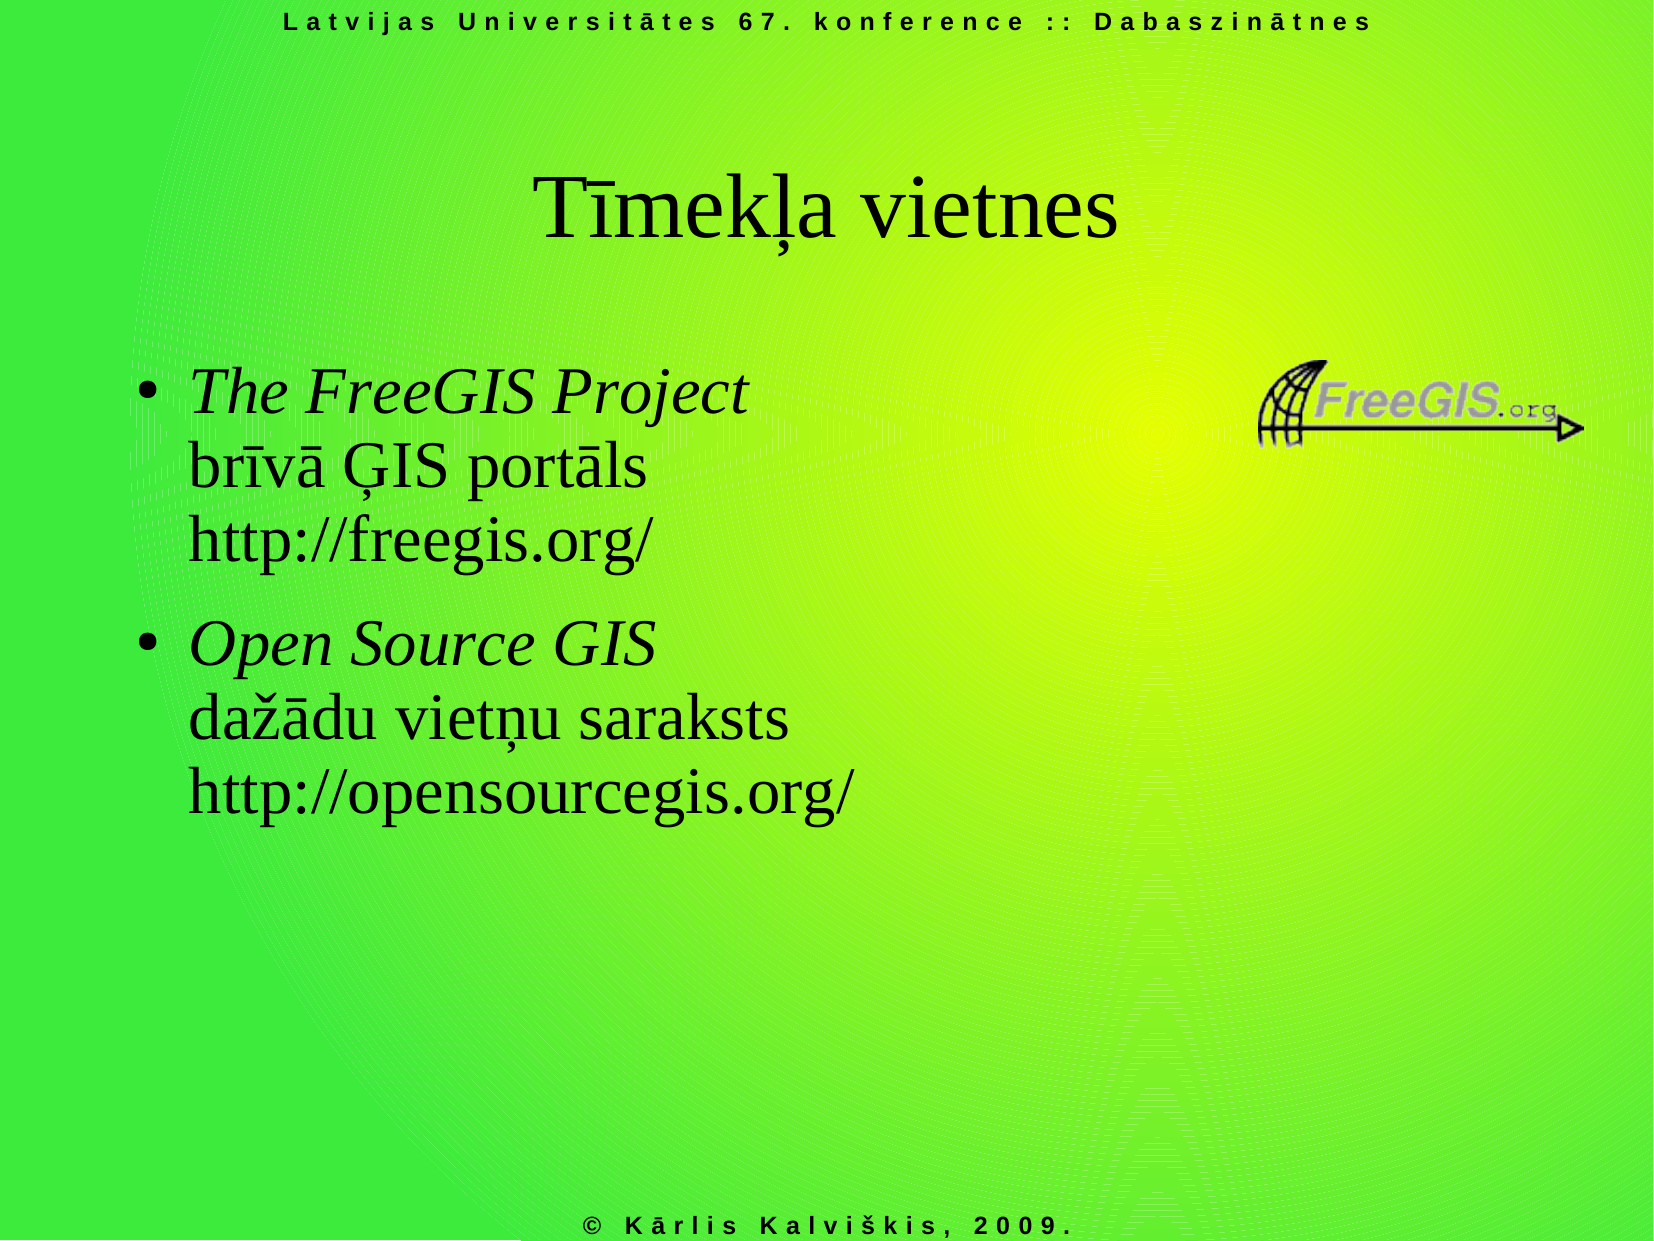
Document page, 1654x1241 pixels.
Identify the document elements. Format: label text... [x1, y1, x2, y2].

picture [1258, 360, 1584, 451]
list The FreeGIS Project brīvā ĢIS portāls http://freegis.org/ Open Source GIS dažādu vietņu saraksts http://opensourcegis.org/ [118, 354, 1240, 1182]
title Tīmekļa vietnes [118, 88, 1536, 325]
